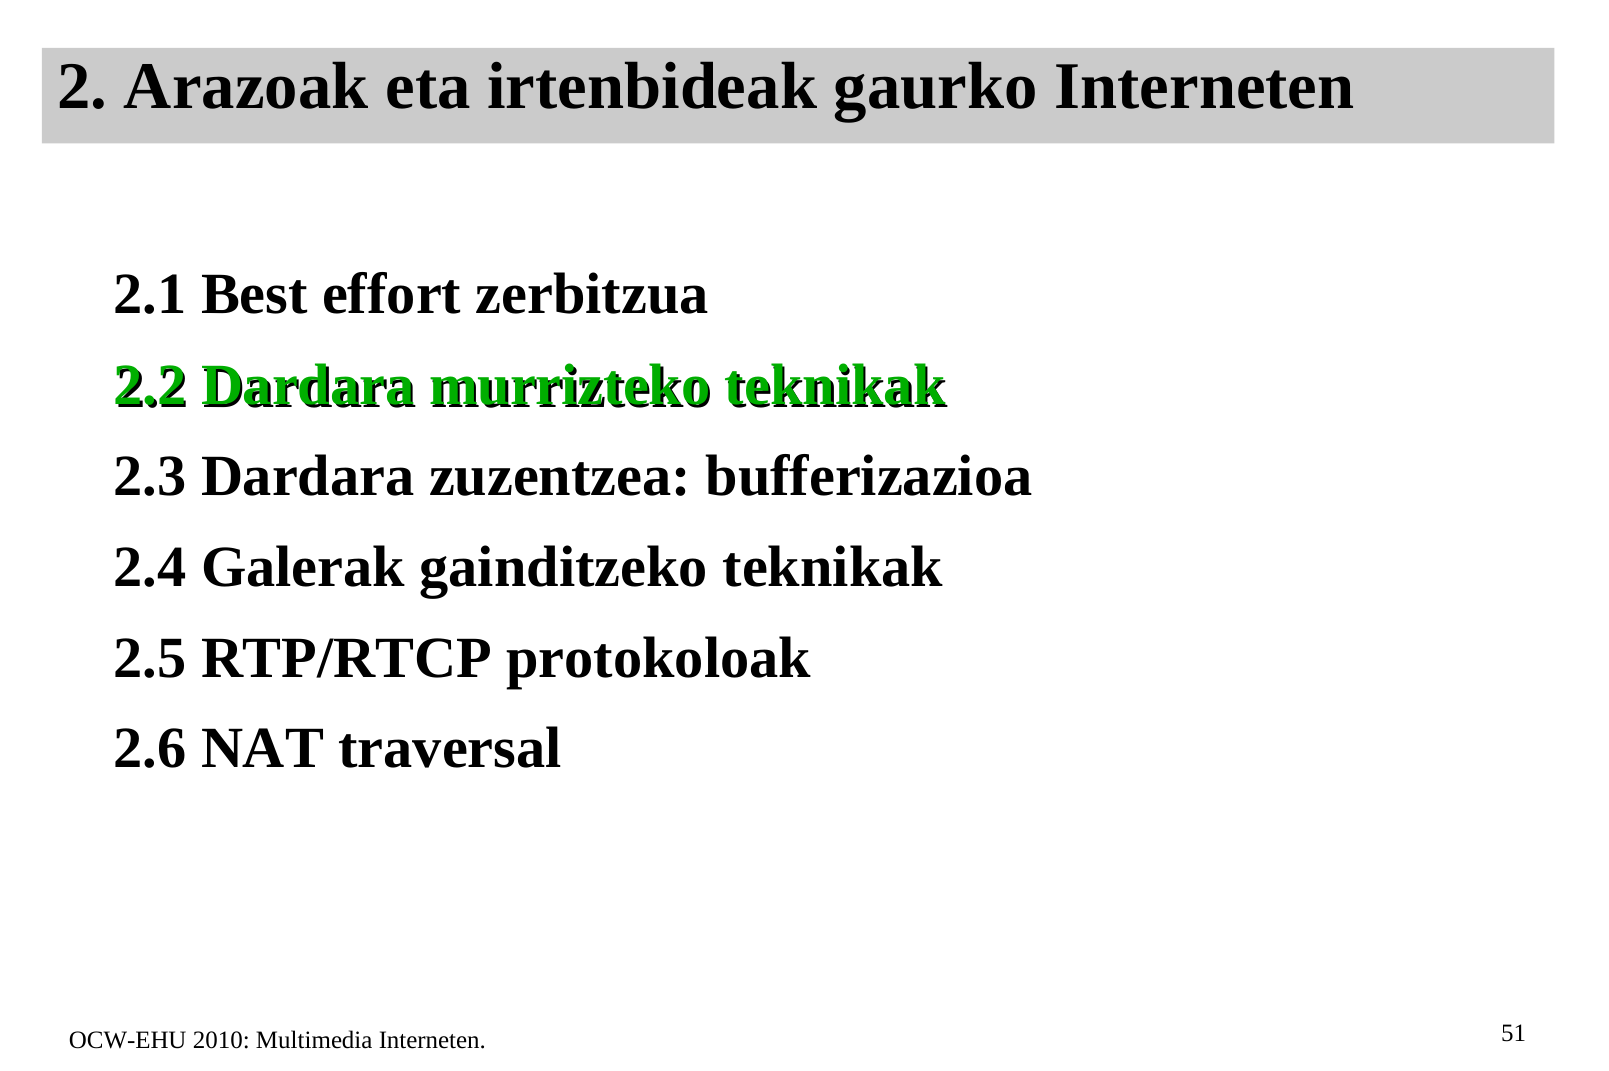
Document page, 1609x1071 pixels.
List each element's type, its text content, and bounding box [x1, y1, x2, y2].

title 2. Arazoak eta irtenbideak gaurko Interneten [41, 47, 1555, 144]
list 2.1 Best effort zerbitzua 2.2 Dardara murrizteko teknikak 2.3 Dardara zuzentzea: bufferizazioa 2.4 Galerak gainditzeko teknikak 2.5 RTP/RTCP protokoloak 2.6 NAT traversal [23, 162, 1536, 1026]
